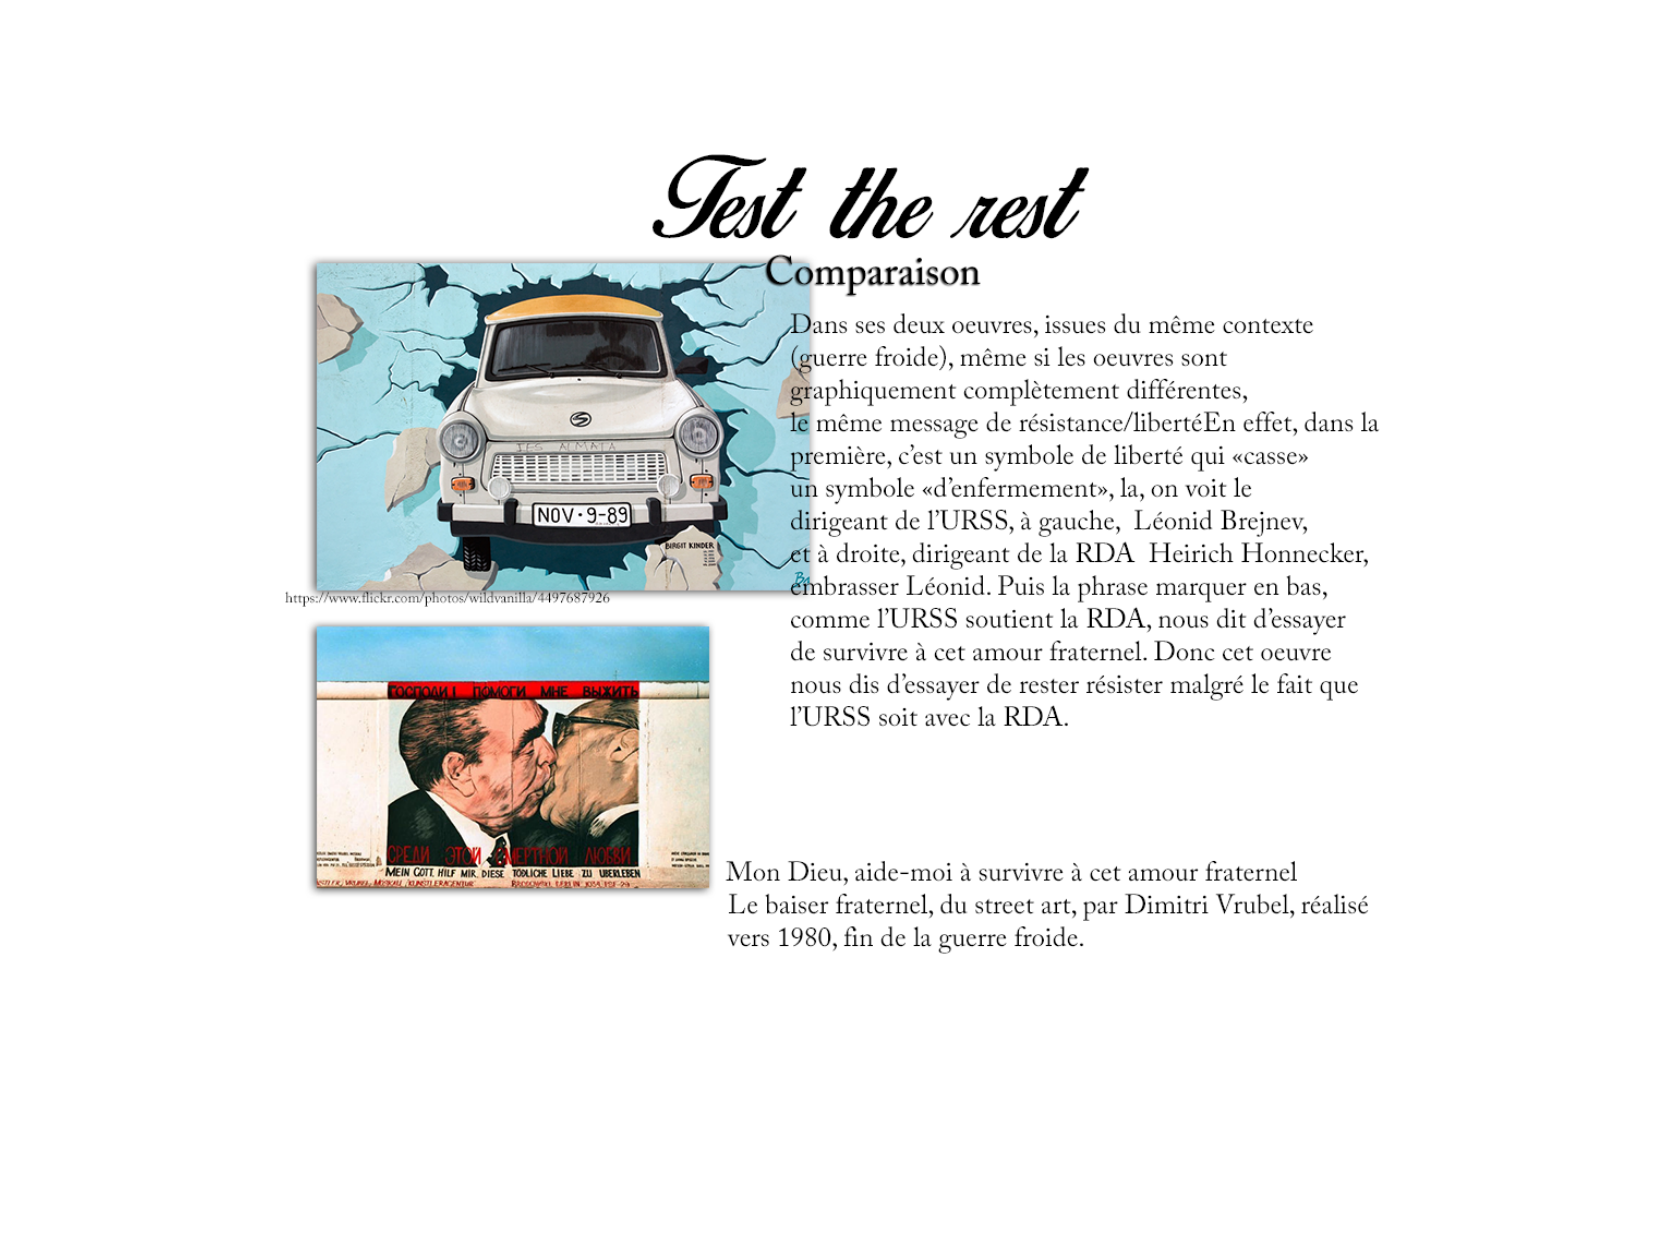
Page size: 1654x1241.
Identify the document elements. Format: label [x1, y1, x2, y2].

picture [271, 128, 1394, 969]
